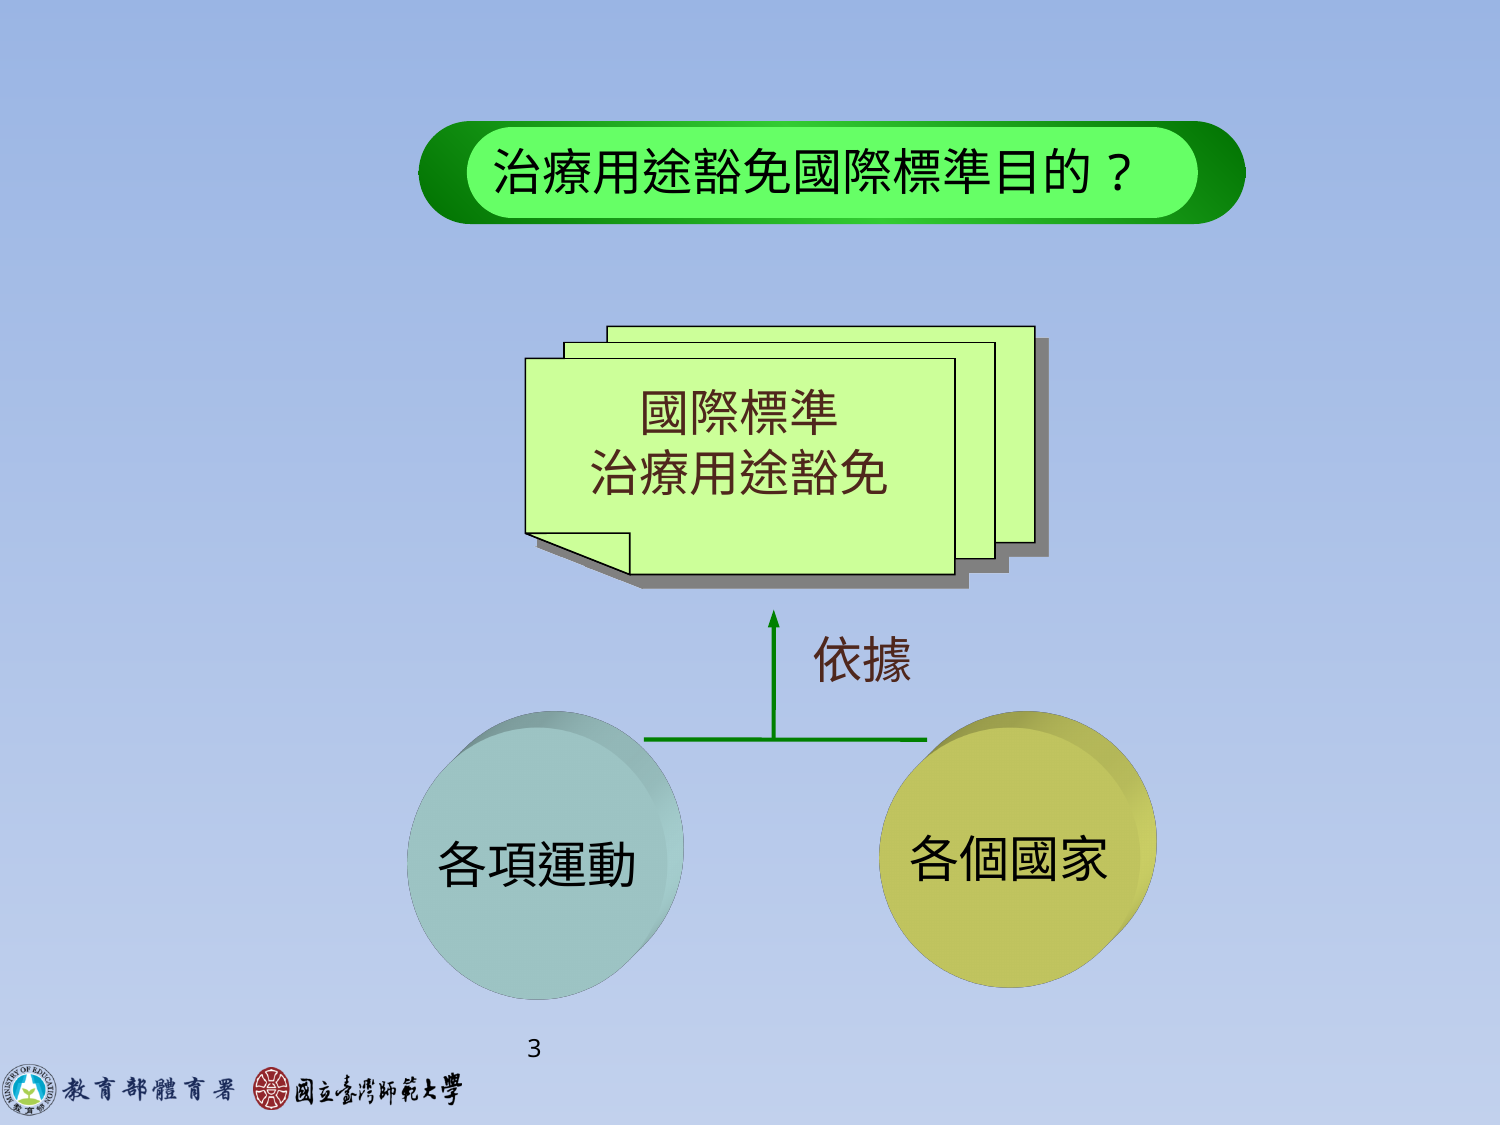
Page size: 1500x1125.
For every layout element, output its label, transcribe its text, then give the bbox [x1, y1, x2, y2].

text_box 國際標準 治療用途豁免 [525, 326, 1035, 575]
text_box 治療用途豁免國際標準目的? [477, 132, 1184, 208]
text_box 依據 [797, 621, 928, 697]
text_box [418, 121, 1246, 225]
text_box [512, 1012, 988, 1088]
